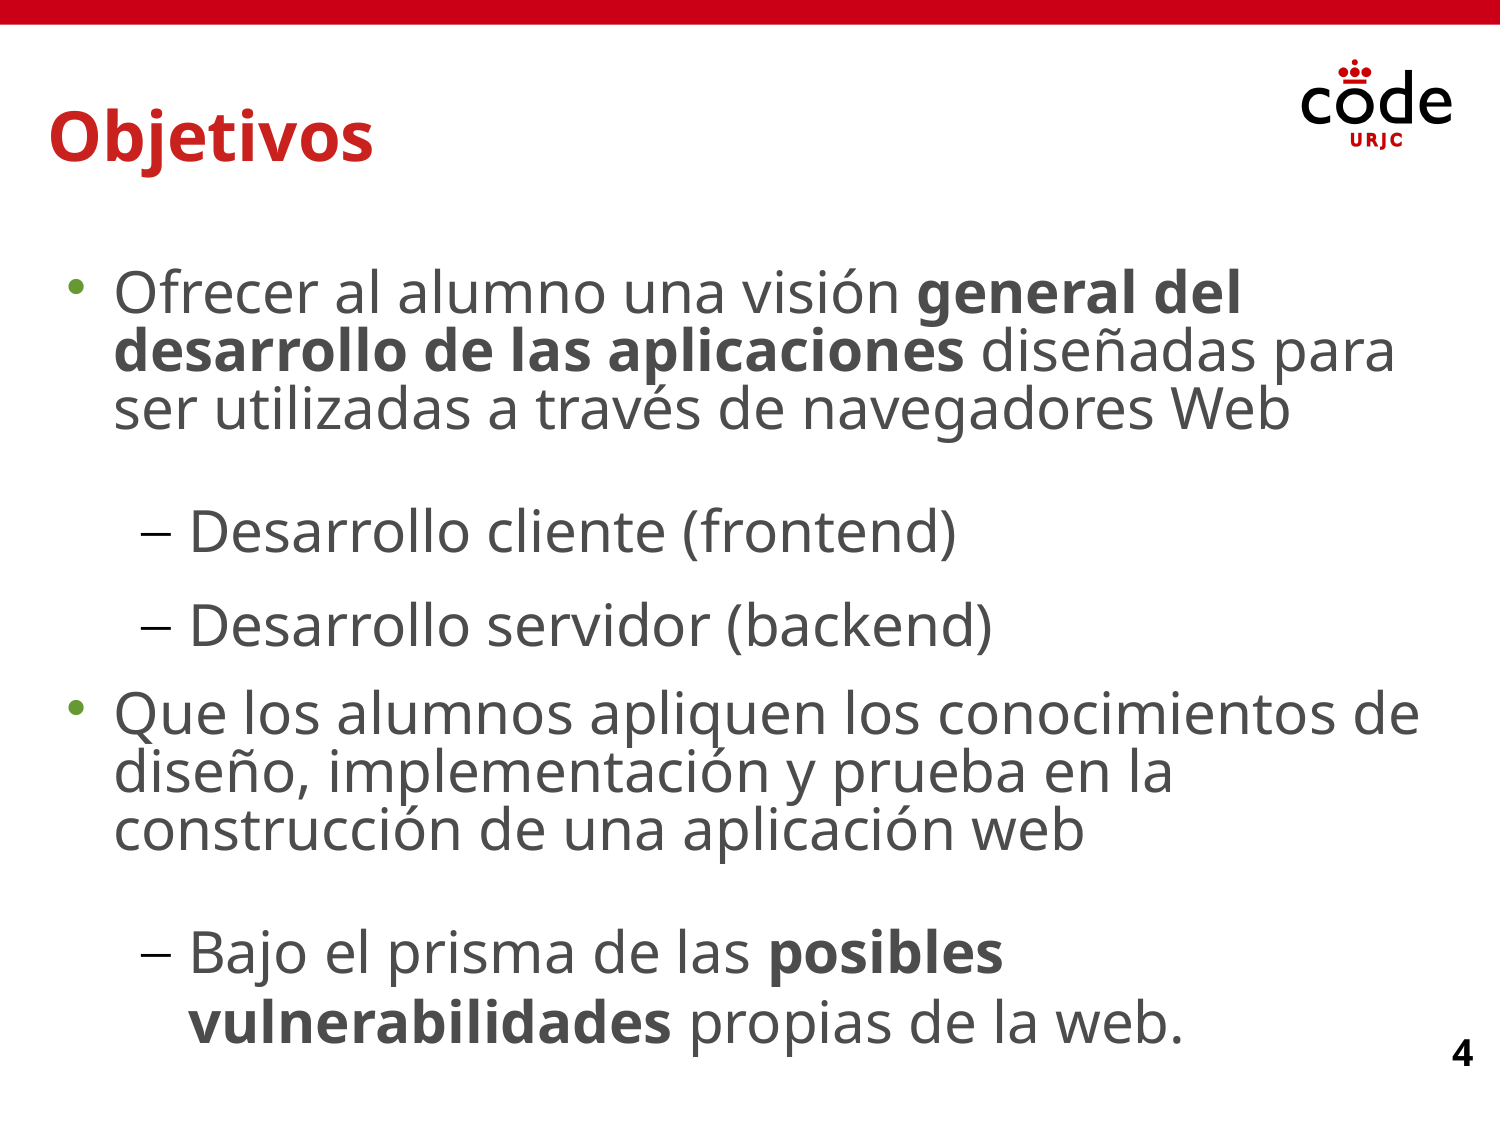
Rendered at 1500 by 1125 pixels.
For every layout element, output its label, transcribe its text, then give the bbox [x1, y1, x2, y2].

picture [1284, 50, 1468, 161]
title Objetivos [32, 79, 1383, 189]
list Ofrecer al alumno una visión general del desarrollo de las aplicaciones diseñadas para ser utilizadas a través de navegadores Web Desarrollo cliente (frontend) Desarrollo servidor (backend) Que los alumnos apliquen los conocimientos de diseño, implementación y prueba en la construcción de una aplicación web Bajo el prisma de las posibles vulnerabilidades propias de la web. [51, 259, 1436, 1013]
